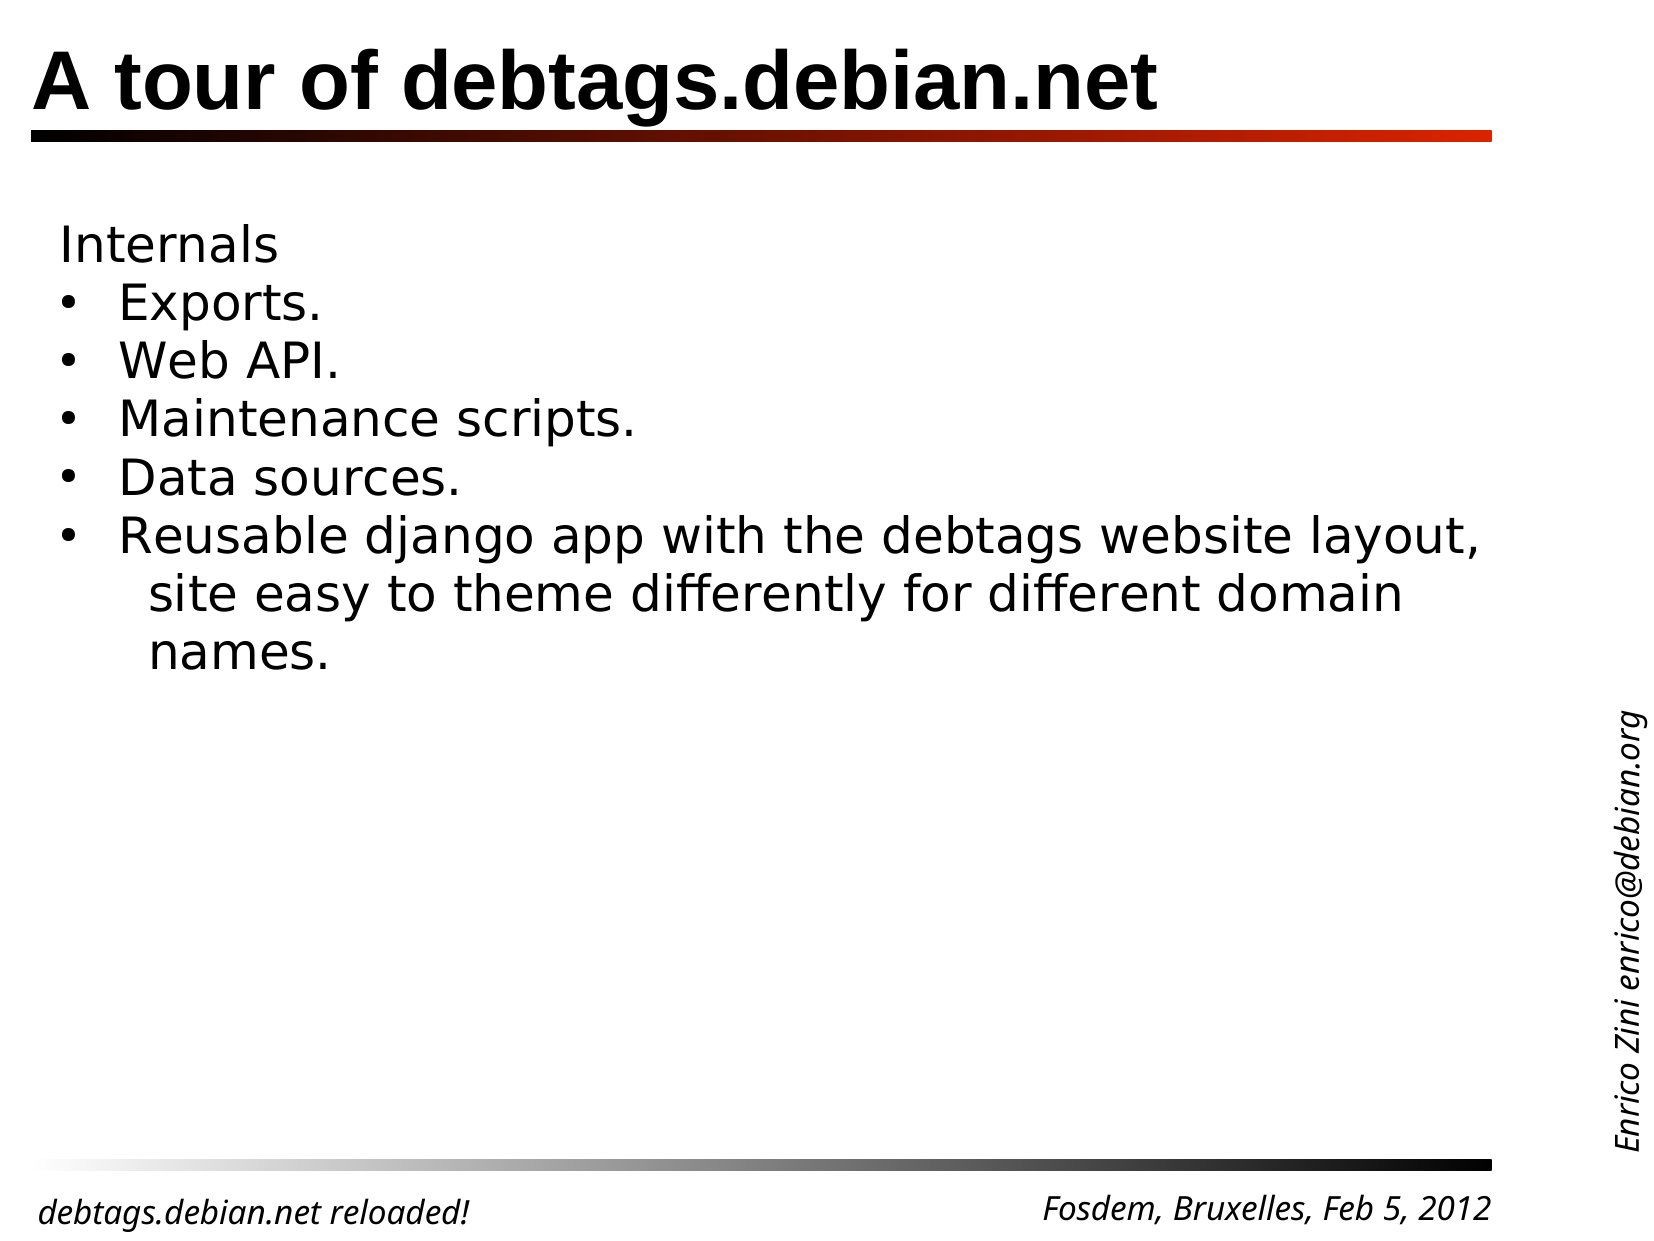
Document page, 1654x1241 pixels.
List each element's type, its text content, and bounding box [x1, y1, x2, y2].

text_box Internals Exports. Web API. Maintenance scripts. Data sources. Reusable django app with the debtags website layout, site easy to theme differently for different domain names. [30, 215, 1507, 1089]
text_box A tour of debtags.debian.net [31, 34, 1438, 168]
